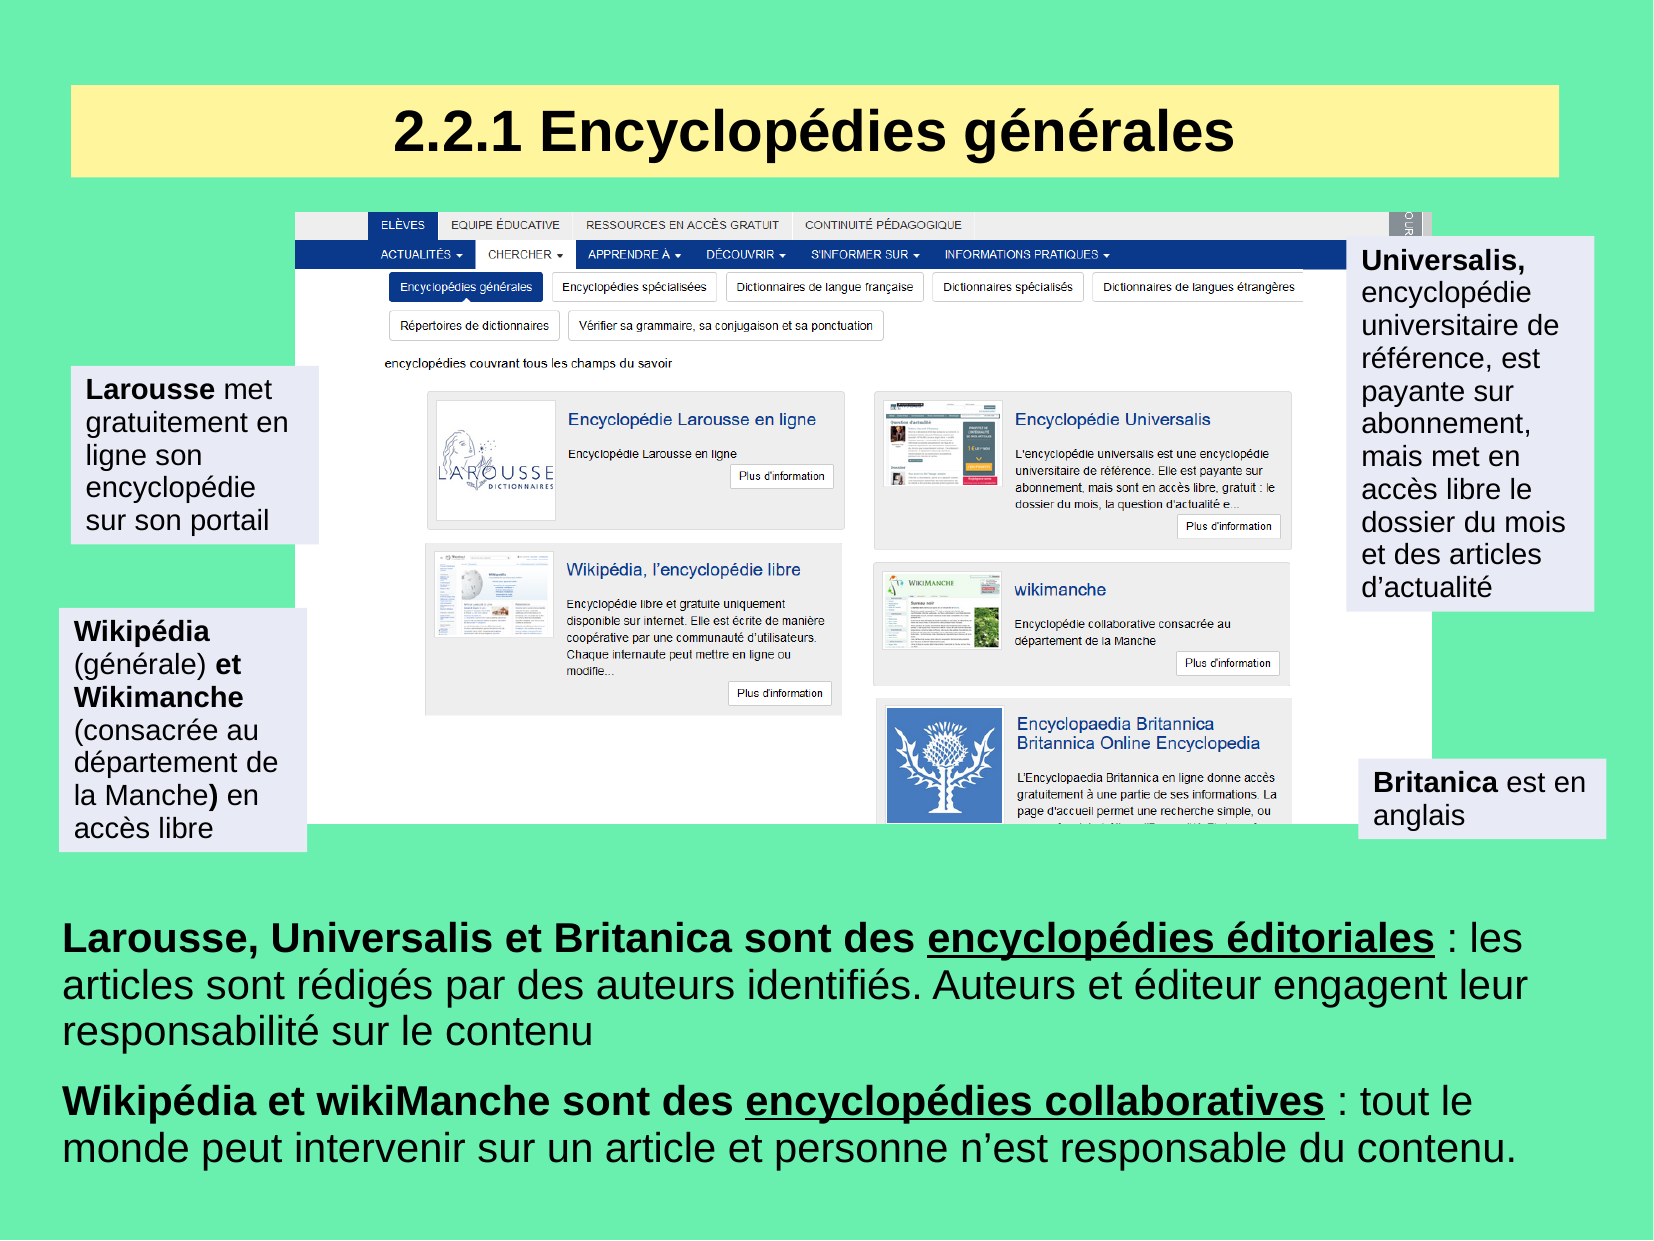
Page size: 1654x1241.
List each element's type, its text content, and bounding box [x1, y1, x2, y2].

text_box Universalis, encyclopédie universitaire de référence, est payante sur abonnement, mais met en accès libre le dossier du mois et des articles d’actualité [1346, 236, 1595, 612]
text_box Wikipédia (générale) et Wikimanche (consacrée au département de la Manche) en accès libre [59, 607, 308, 853]
text_box Larousse, Universalis et Britanica sont des encyclopédies éditoriales : les articles sont rédigés par des auteurs identifiés. Auteurs et éditeur engagent leur responsabilité sur le contenu Wikipédia et wikiManche sont des encyclopédies collaboratives : tout le monde peut intervenir sur un article et personne n’est responsable du contenu. [47, 907, 1619, 1217]
picture [295, 212, 1432, 824]
text_box Larousse met gratuitement en ligne son encyclopédie sur son portail [70, 365, 319, 545]
text_box Britanica est en anglais [1358, 758, 1607, 840]
title 2.2.1 Encyclopédies générales [71, 85, 1560, 178]
